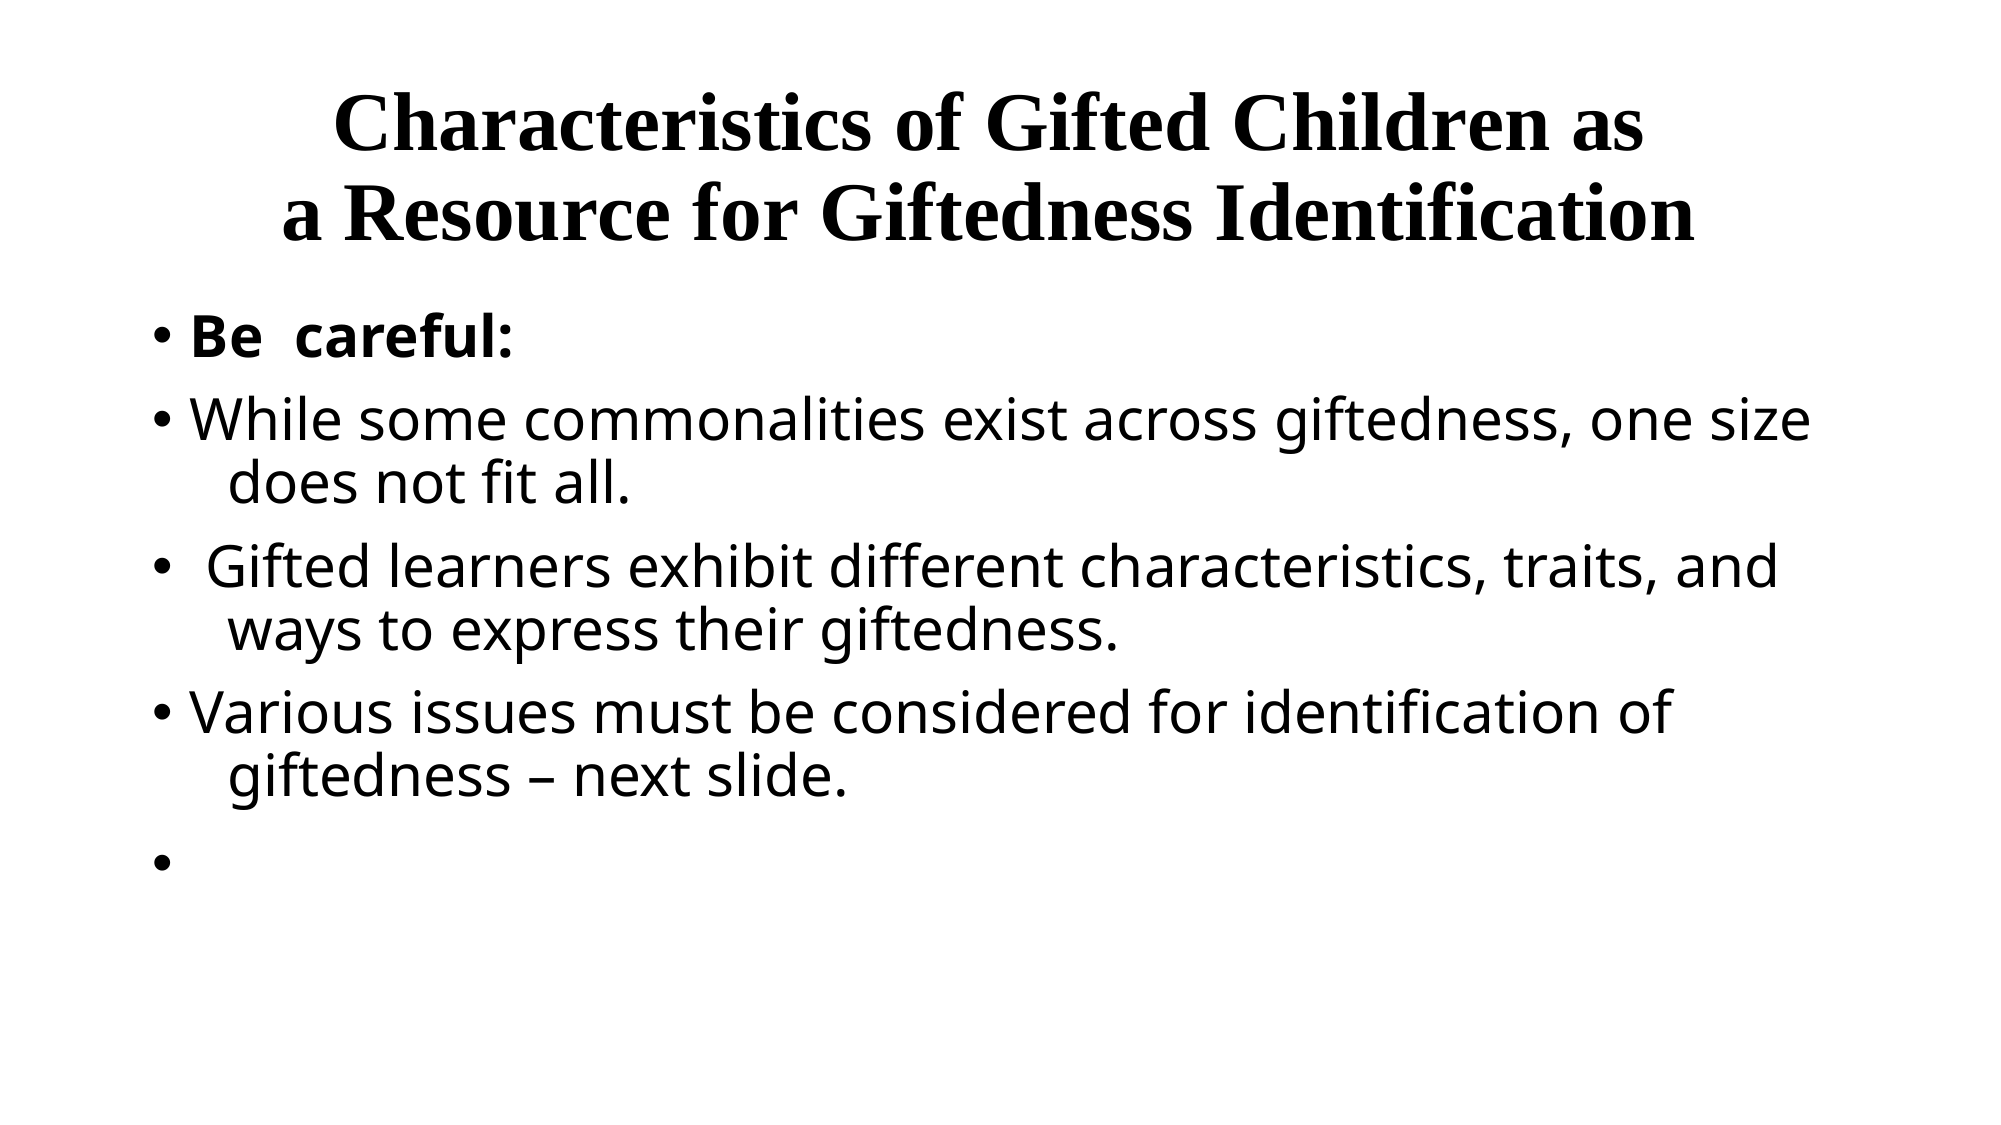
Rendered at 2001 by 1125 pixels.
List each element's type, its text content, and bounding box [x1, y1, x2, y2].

list Be careful: While some commonalities exist across giftedness, one size does not fit all. Gifted learners exhibit different characteristics, traits, and ways to express their giftedness. Various issues must be considered for identification of giftedness – next slide. [137, 299, 1863, 1014]
title Characteristics of Gifted Children as a Resource for Giftedness Identification [137, 59, 1863, 278]
